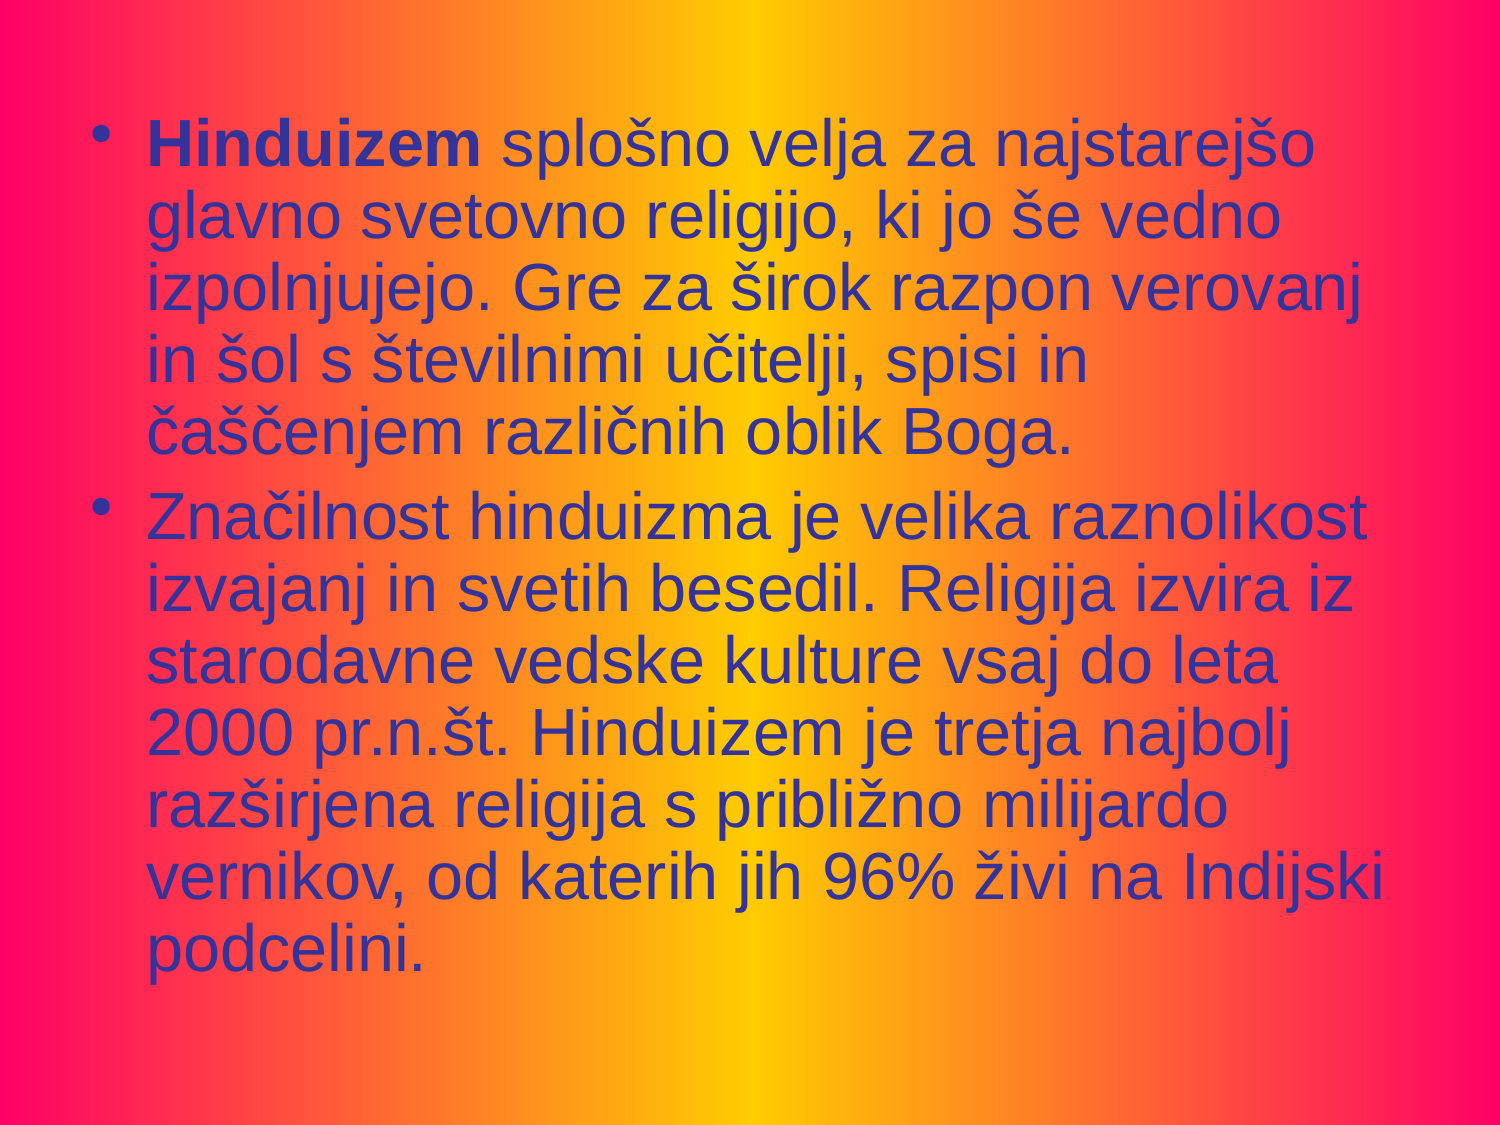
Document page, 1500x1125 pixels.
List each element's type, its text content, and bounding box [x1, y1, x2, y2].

list Hinduizem splošno velja za najstarejšo glavno svetovno religijo, ki jo še vedno izpolnjujejo. Gre za širok razpon verovanj in šol s številnimi učitelji, spisi in čaščenjem različnih oblik Boga. Značilnost hinduizma je velika raznolikost izvajanj in svetih besedil. Religija izvira iz starodavne vedske kulture vsaj do leta 2000 pr.n.št. Hinduizem je tretja najbolj razširjena religija s približno milijardo vernikov, od katerih jih 96% živi na Indijski podcelini. [75, 101, 1425, 1005]
